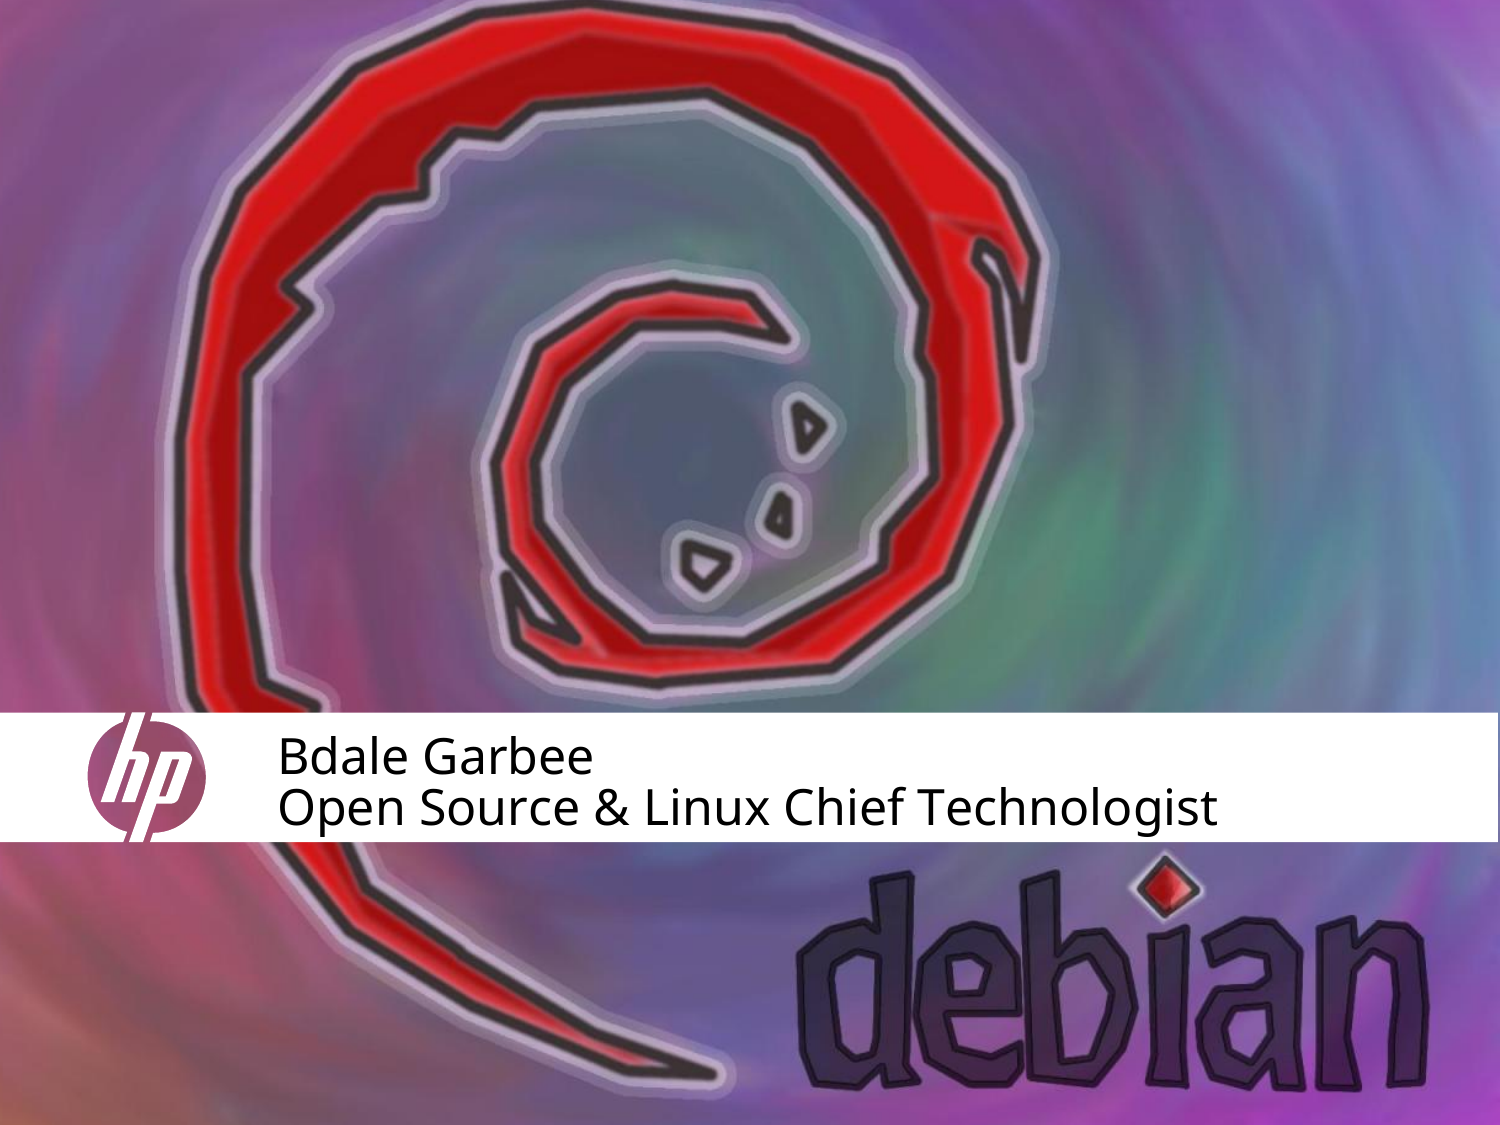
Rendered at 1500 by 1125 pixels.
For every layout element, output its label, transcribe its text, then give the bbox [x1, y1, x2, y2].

text_box [149, 712, 1498, 843]
text_box [128, 751, 192, 843]
text_box [100, 712, 150, 803]
text_box [0, 712, 128, 843]
text_box Bdale Garbee Open Source & Linux Chief Technologist [262, 726, 1313, 844]
picture [0, 0, 1500, 1125]
